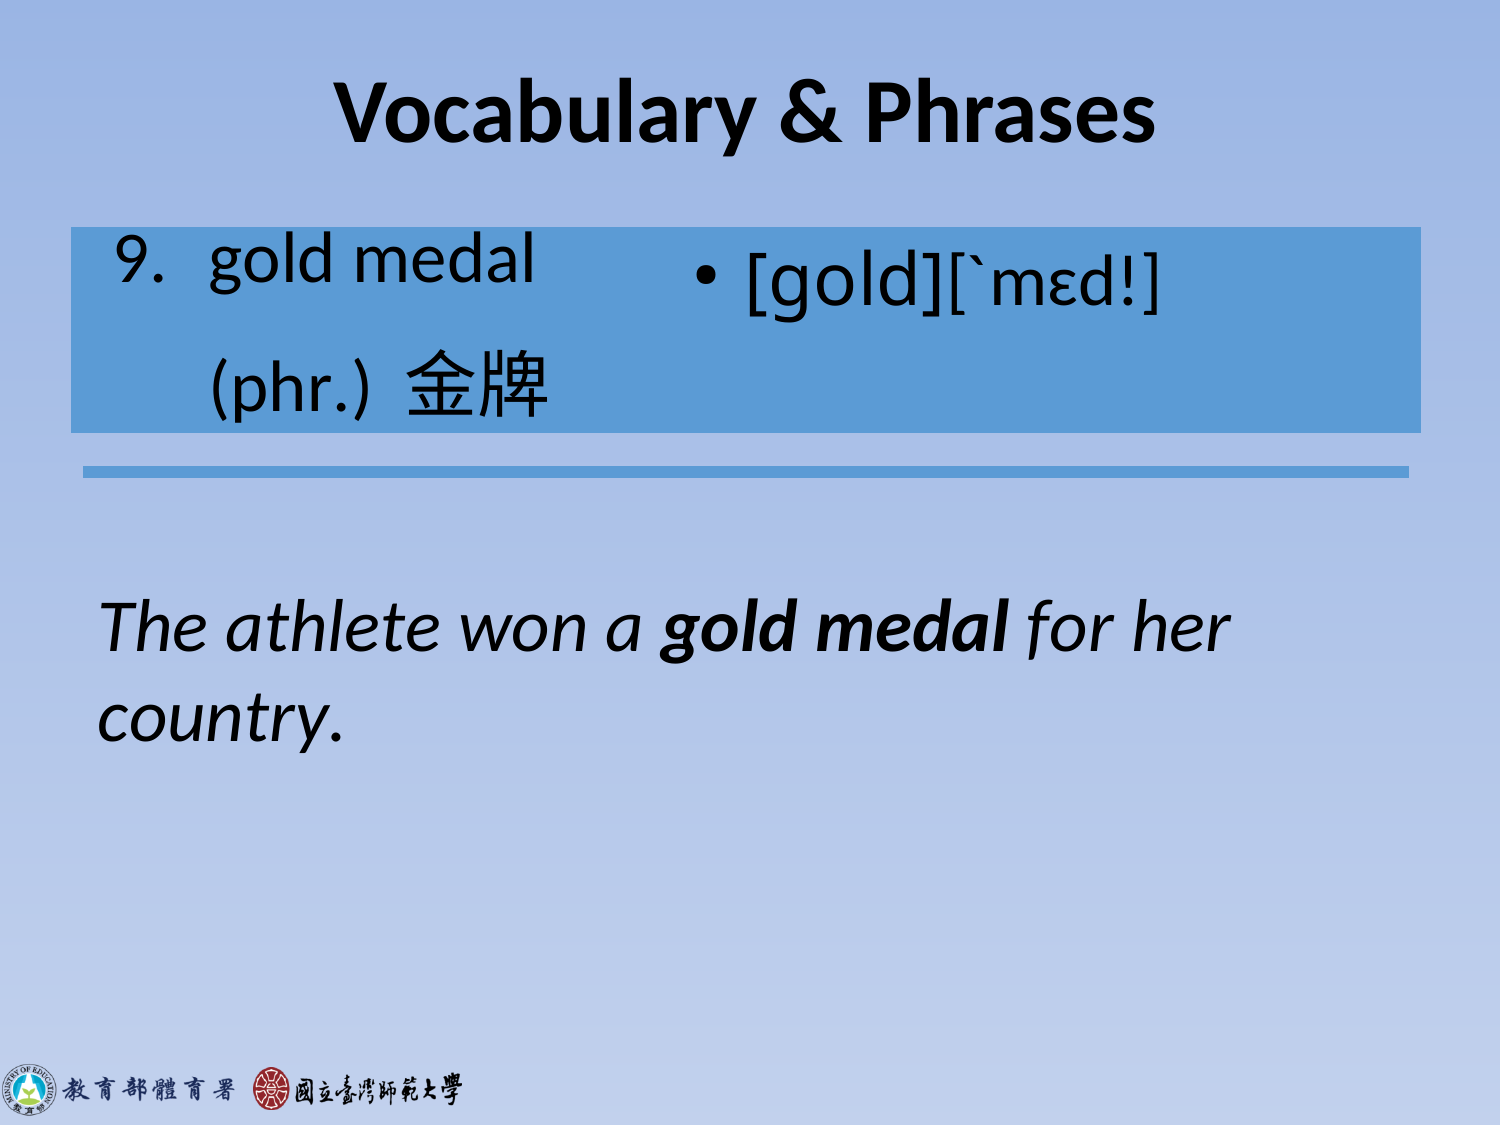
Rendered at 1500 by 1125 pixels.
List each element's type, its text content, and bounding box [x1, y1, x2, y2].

title Vocabulary & Phrases [70, 11, 1421, 200]
table_cell (phr.) 金牌 [209, 327, 1421, 433]
text_box The athlete won a gold medal for her country. [82, 568, 1433, 766]
table_header [gold][ˋmɛd!] [693, 227, 1421, 327]
text_box [83, 466, 1409, 478]
table_cell [71, 327, 209, 433]
table_header 9. [71, 227, 209, 327]
table_header gold medal [209, 227, 693, 327]
